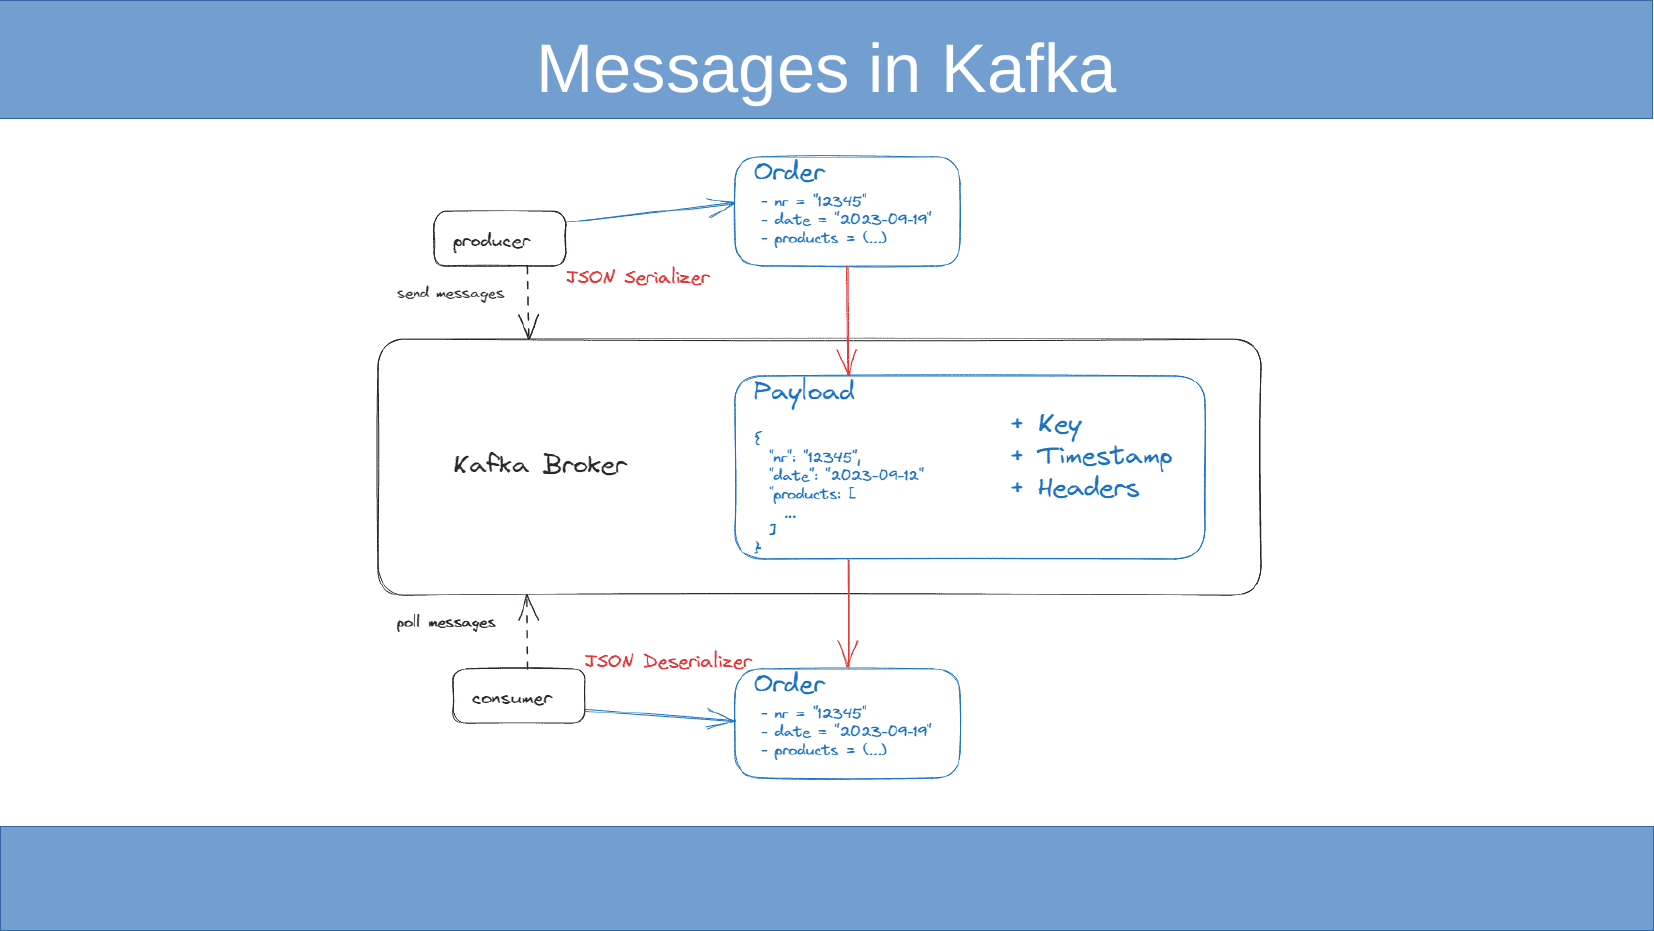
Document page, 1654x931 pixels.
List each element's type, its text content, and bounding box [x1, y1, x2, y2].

title Messages in Kafka [59, 29, 1595, 108]
picture [368, 147, 1270, 787]
